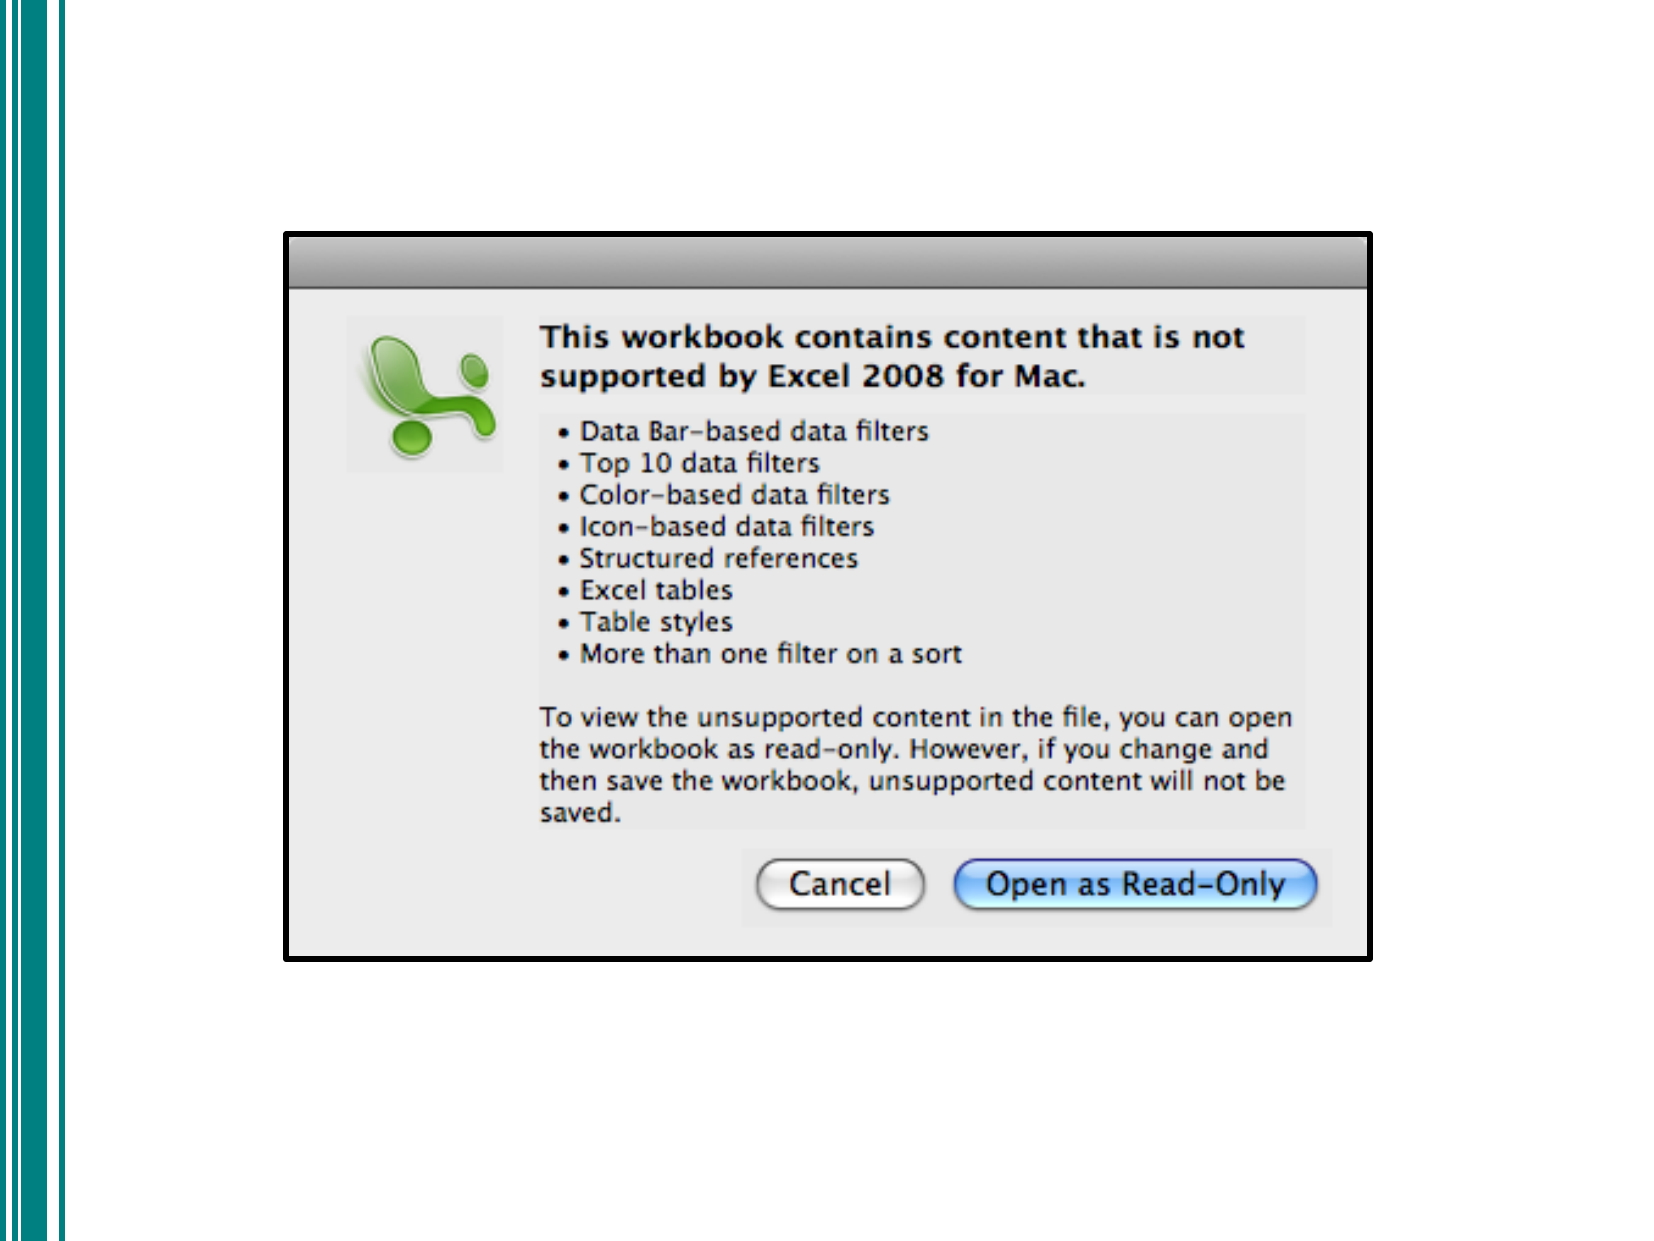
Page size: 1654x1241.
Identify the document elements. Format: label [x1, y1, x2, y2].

picture [289, 236, 1367, 957]
